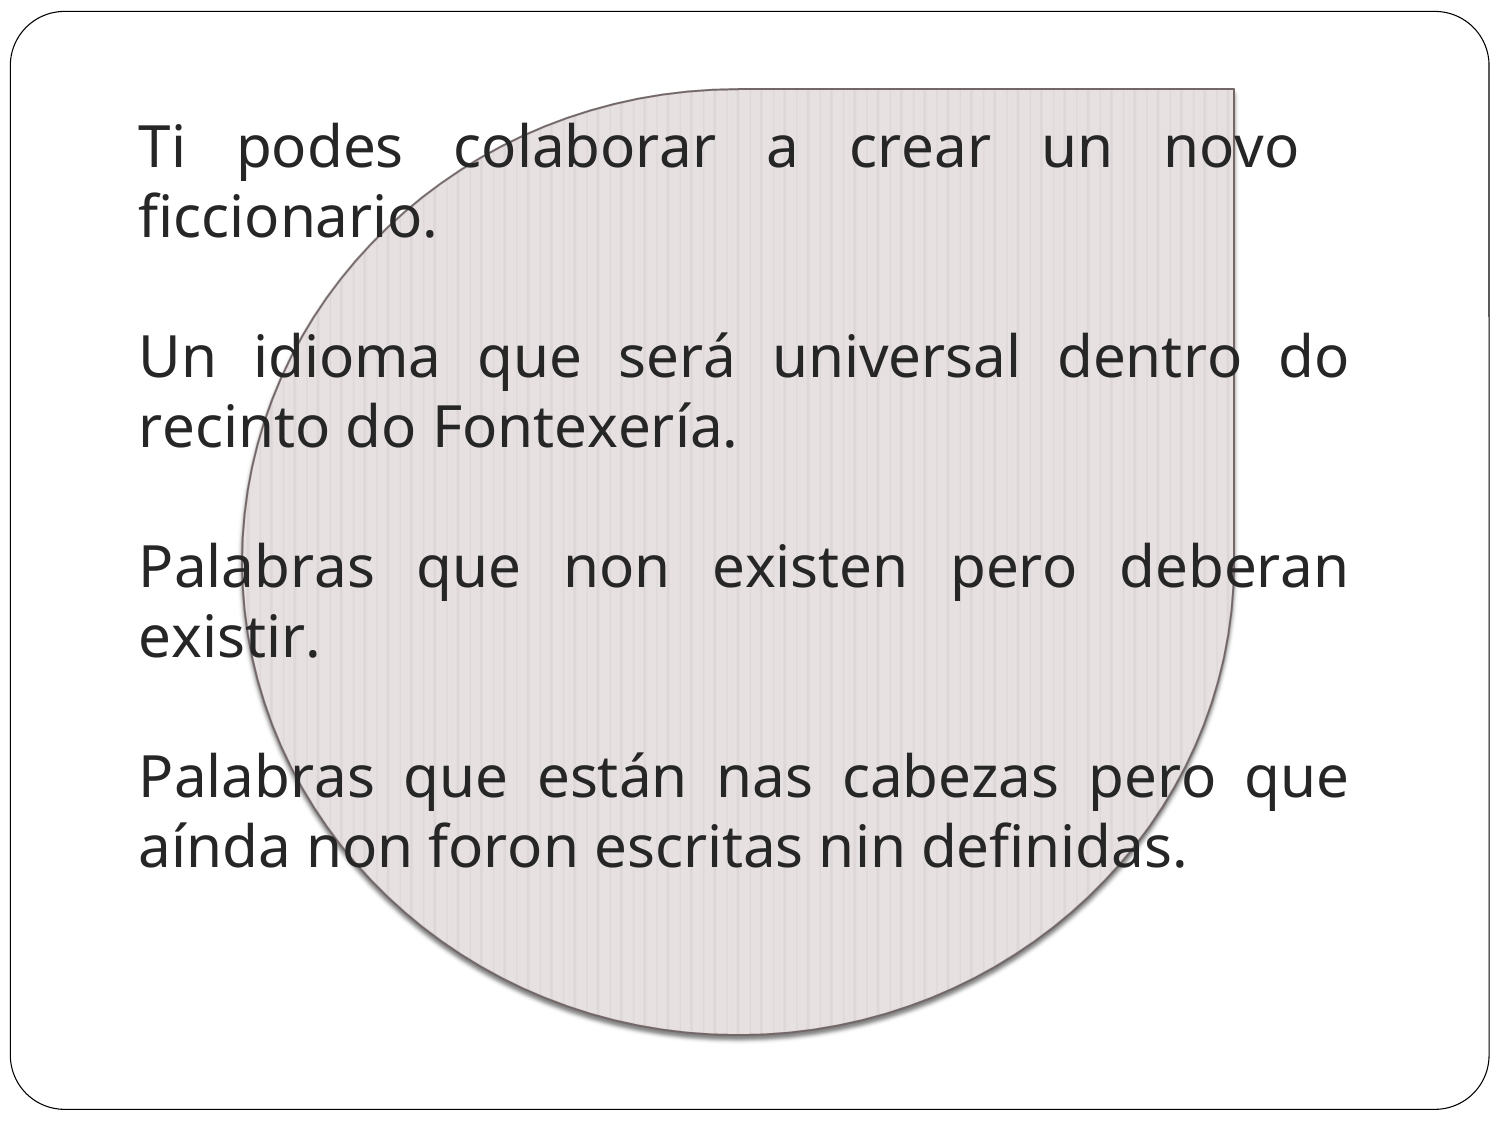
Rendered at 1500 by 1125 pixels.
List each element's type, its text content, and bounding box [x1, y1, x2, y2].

text_box Ti podes colaborar a crear un novo ficcionario. Un idioma que será universal dentro do recinto do Fontexería. Palabras que non existen pero deberan existir. Palabras que están nas cabezas pero que aínda non foron escritas nin definidas. [123, 101, 1365, 957]
picture [233, 84, 1243, 101]
picture [233, 957, 1243, 1048]
